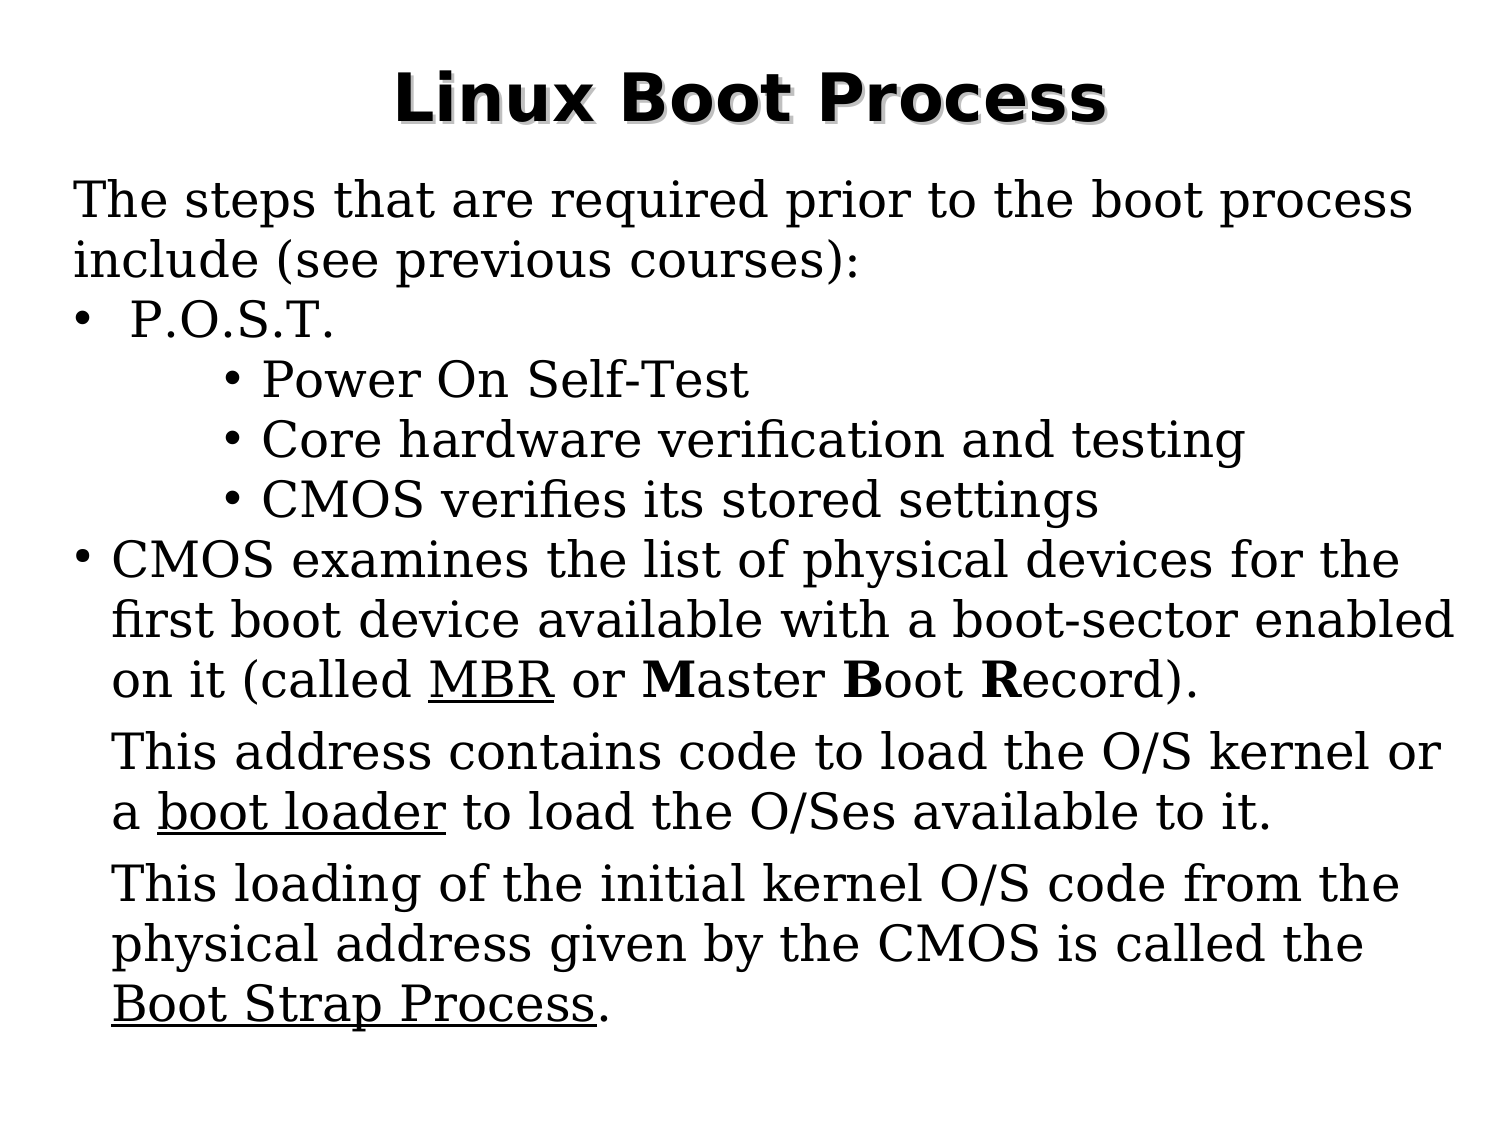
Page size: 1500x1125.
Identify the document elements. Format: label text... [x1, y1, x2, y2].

title Linux Boot Process [112, 40, 1388, 148]
list The steps that are required prior to the boot process include (see previous courses): P.O.S.T. Power On Self-Test Core hardware verification and testing CMOS verifies its stored settings CMOS examines the list of physical devices for the first boot device available with a boot-sector enabled on it (called MBR or Master Boot Record). This address contains code to load the O/S kernel or a boot loader to load the O/Ses available to it. This loading of the initial kernel O/S code from the physical address given by the CMOS is called the Boot Strap Process. [59, 159, 1477, 1076]
